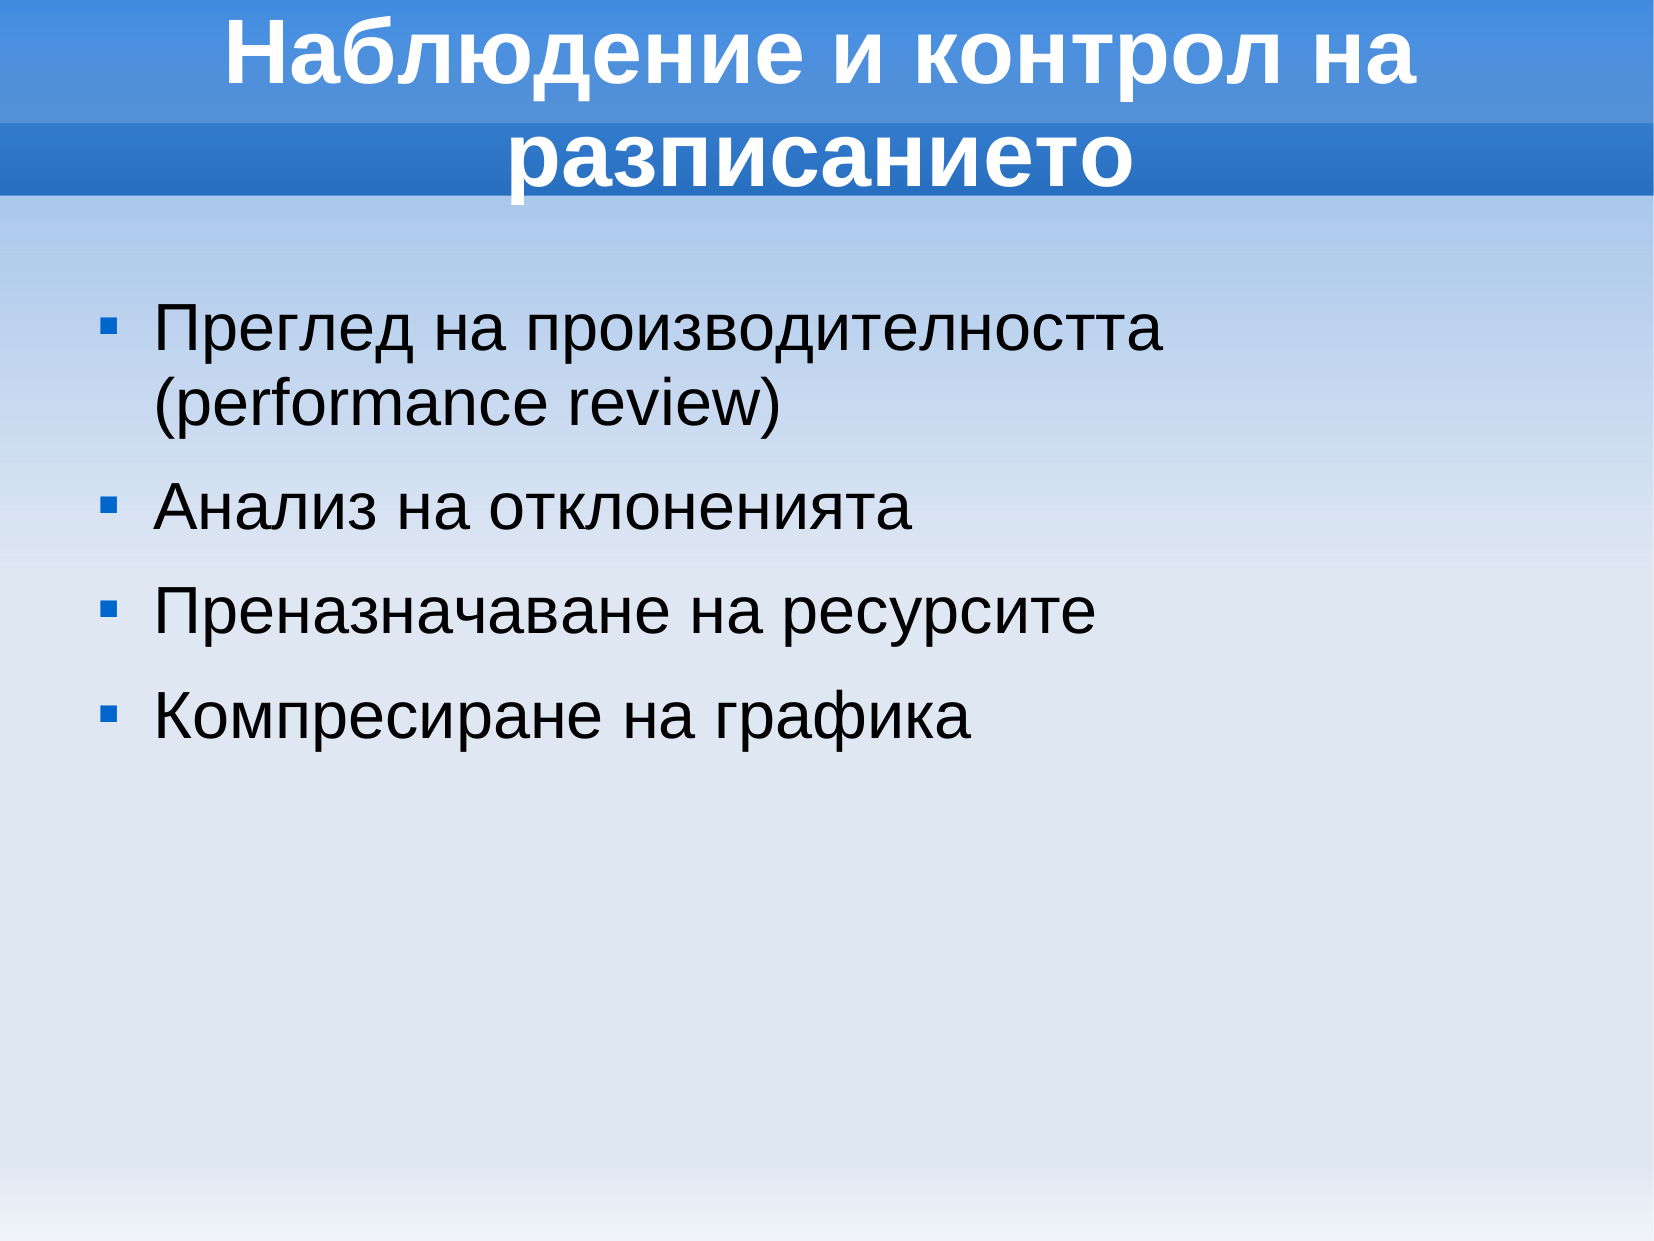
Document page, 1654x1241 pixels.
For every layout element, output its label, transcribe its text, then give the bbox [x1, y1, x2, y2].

title Наблюдение и контрол на разписанието [76, 0, 1565, 208]
picture [0, 0, 1654, 1241]
list Преглед на производителността (performance review) Анализ на отклоненията Преназначаване на ресурсите Компресиране на графика [82, 290, 1571, 1109]
